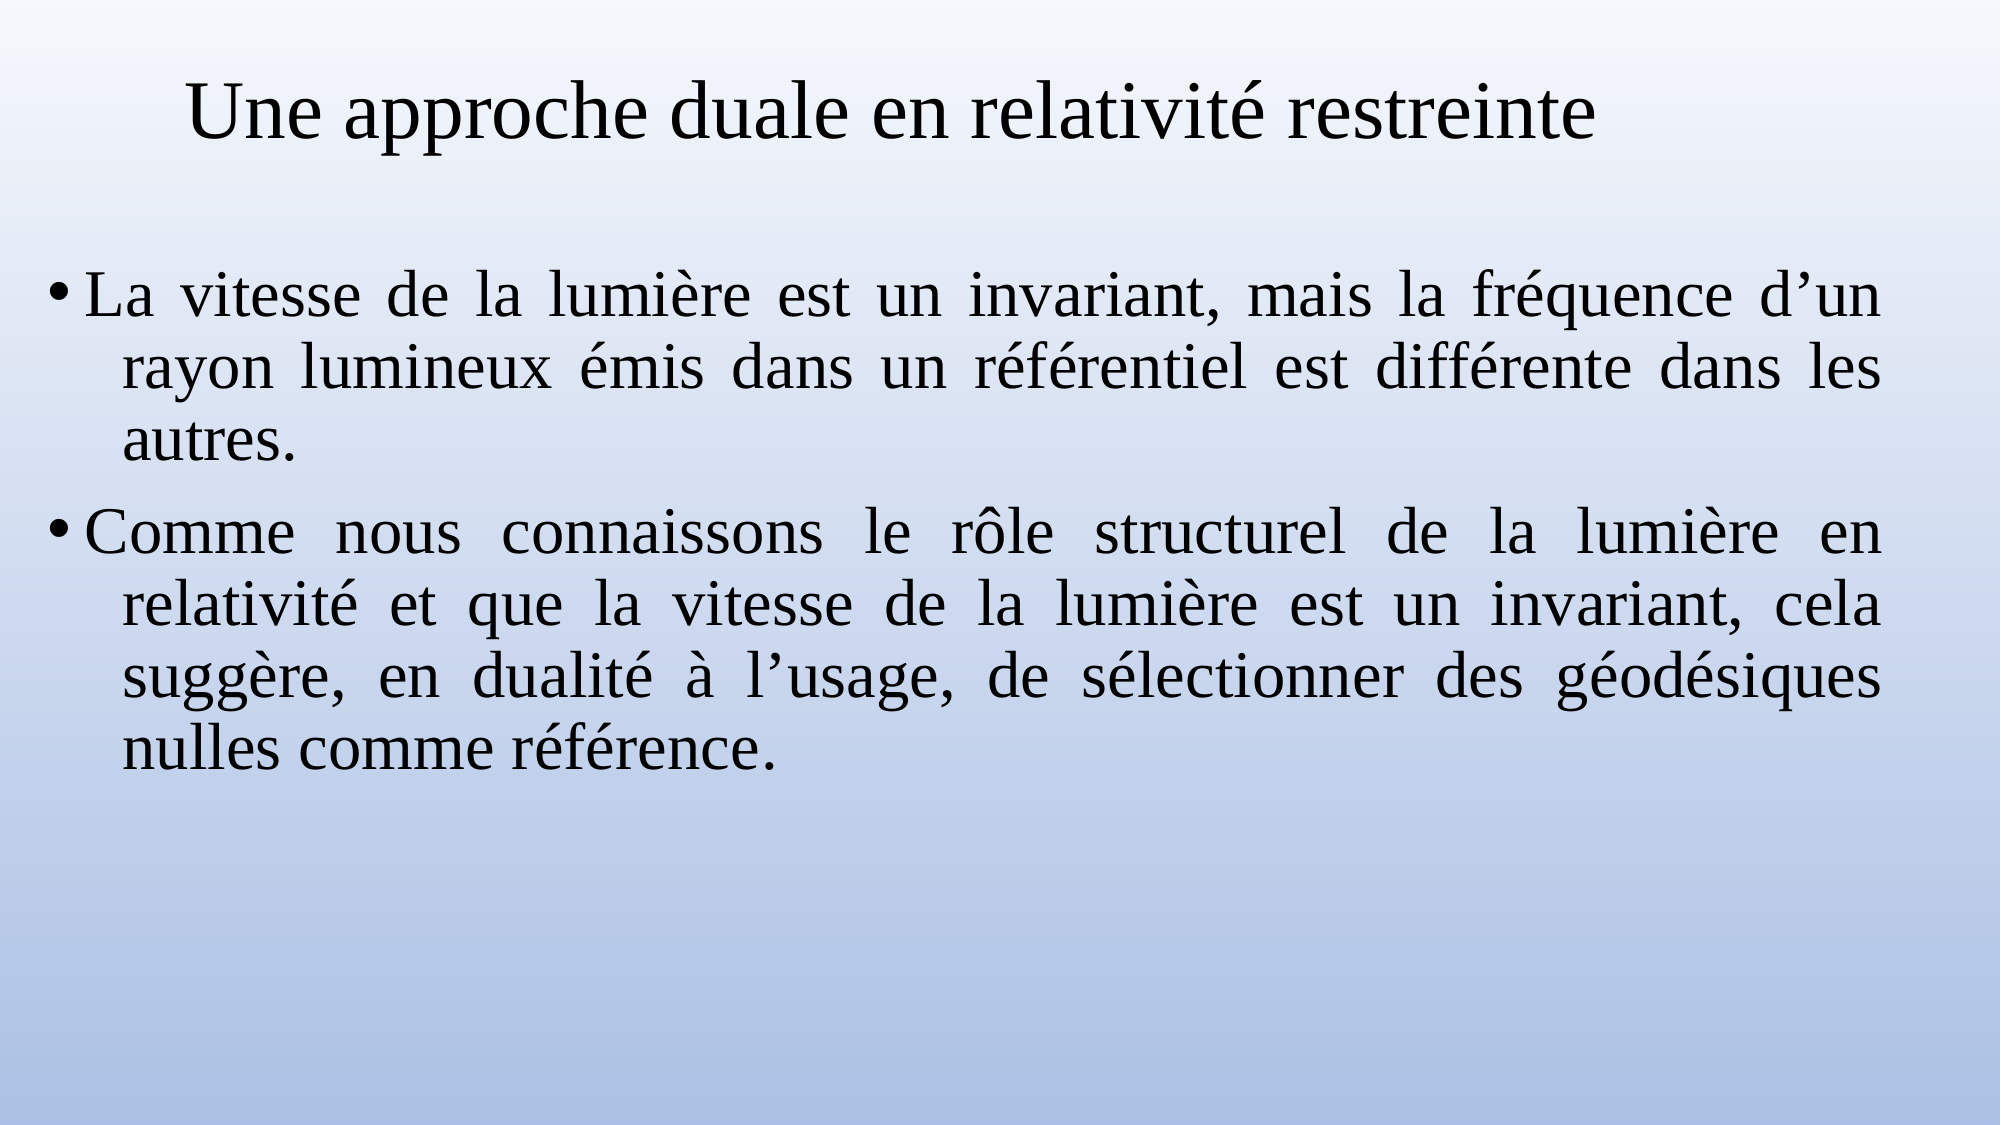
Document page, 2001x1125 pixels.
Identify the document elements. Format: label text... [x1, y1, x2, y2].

title Une approche duale en relativité restreinte [169, 3, 1720, 221]
list La vitesse de la lumière est un invariant, mais la fréquence d’un rayon lumineux émis dans un référentiel est différente dans les autres. Comme nous connaissons le rôle structurel de la lumière en relativité et que la vitesse de la lumière est un invariant, cela suggère, en dualité à l’usage, de sélectionner des géodésiques nulles comme référence. [32, 251, 1947, 941]
